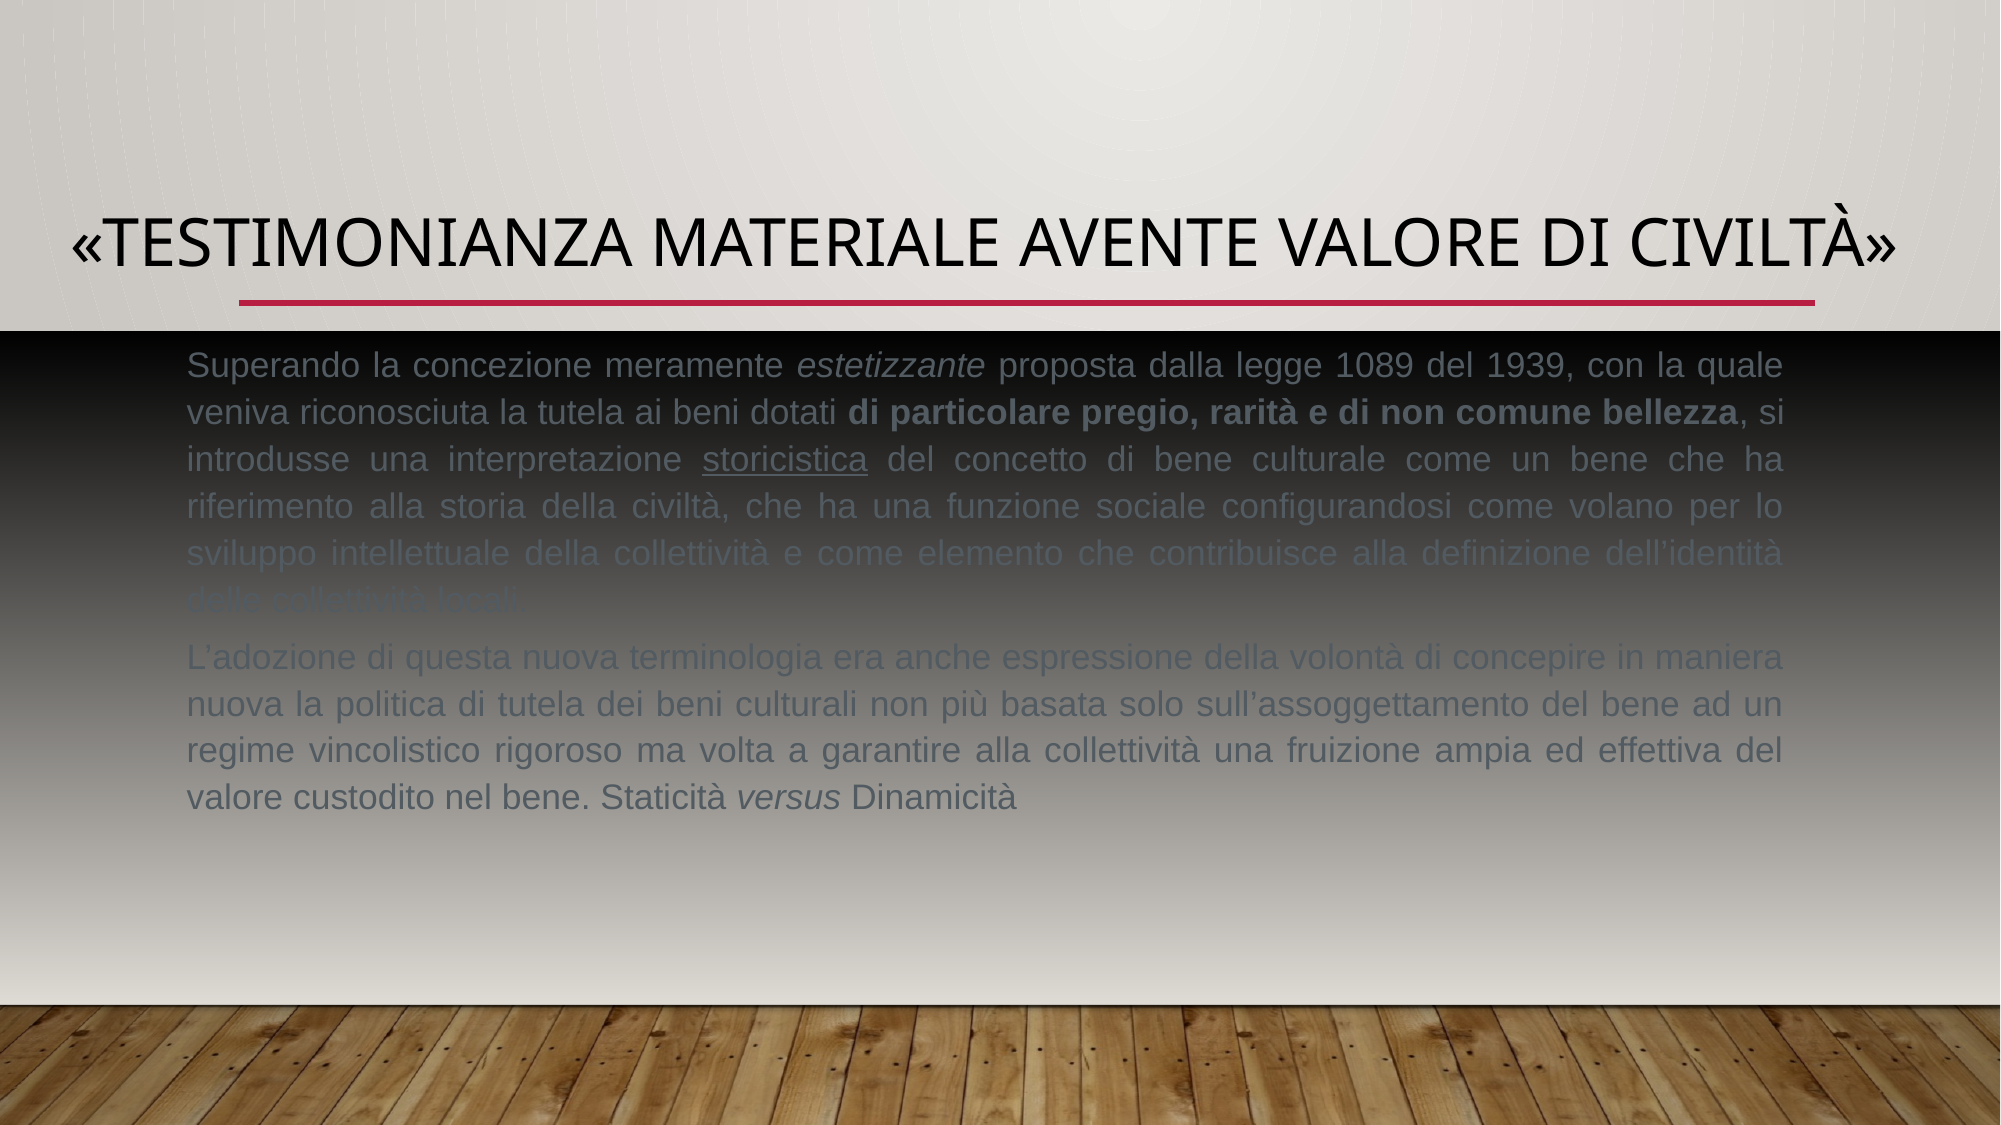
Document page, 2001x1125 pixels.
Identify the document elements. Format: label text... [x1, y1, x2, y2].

list Superando la concezione meramente estetizzante proposta dalla legge 1089 del 1939, con la quale veniva riconosciuta la tutela ai beni dotati di particolare pregio, rarità e di non comune bellezza, si introdusse una interpretazione storicistica del concetto di bene culturale come un bene che ha riferimento alla storia della civiltà, che ha una funzione sociale configurandosi come volano per lo sviluppo intellettuale della collettività e come elemento che contribuisce alla definizione dell’identità delle collettività locali. L’adozione di questa nuova terminologia era anche espressione della volontà di concepire in maniera nuova la politica di tutela dei beni culturali non più basata solo sull’assoggettamento del bene ad un regime vincolistico rigoroso ma volta a garantire alla collettività una fruizione ampia ed effettiva del valore custodito nel bene. Staticità versus Dinamicità [21, 330, 1814, 897]
title «testimonianza materiale avente valore di civiltà» [55, 201, 1918, 305]
